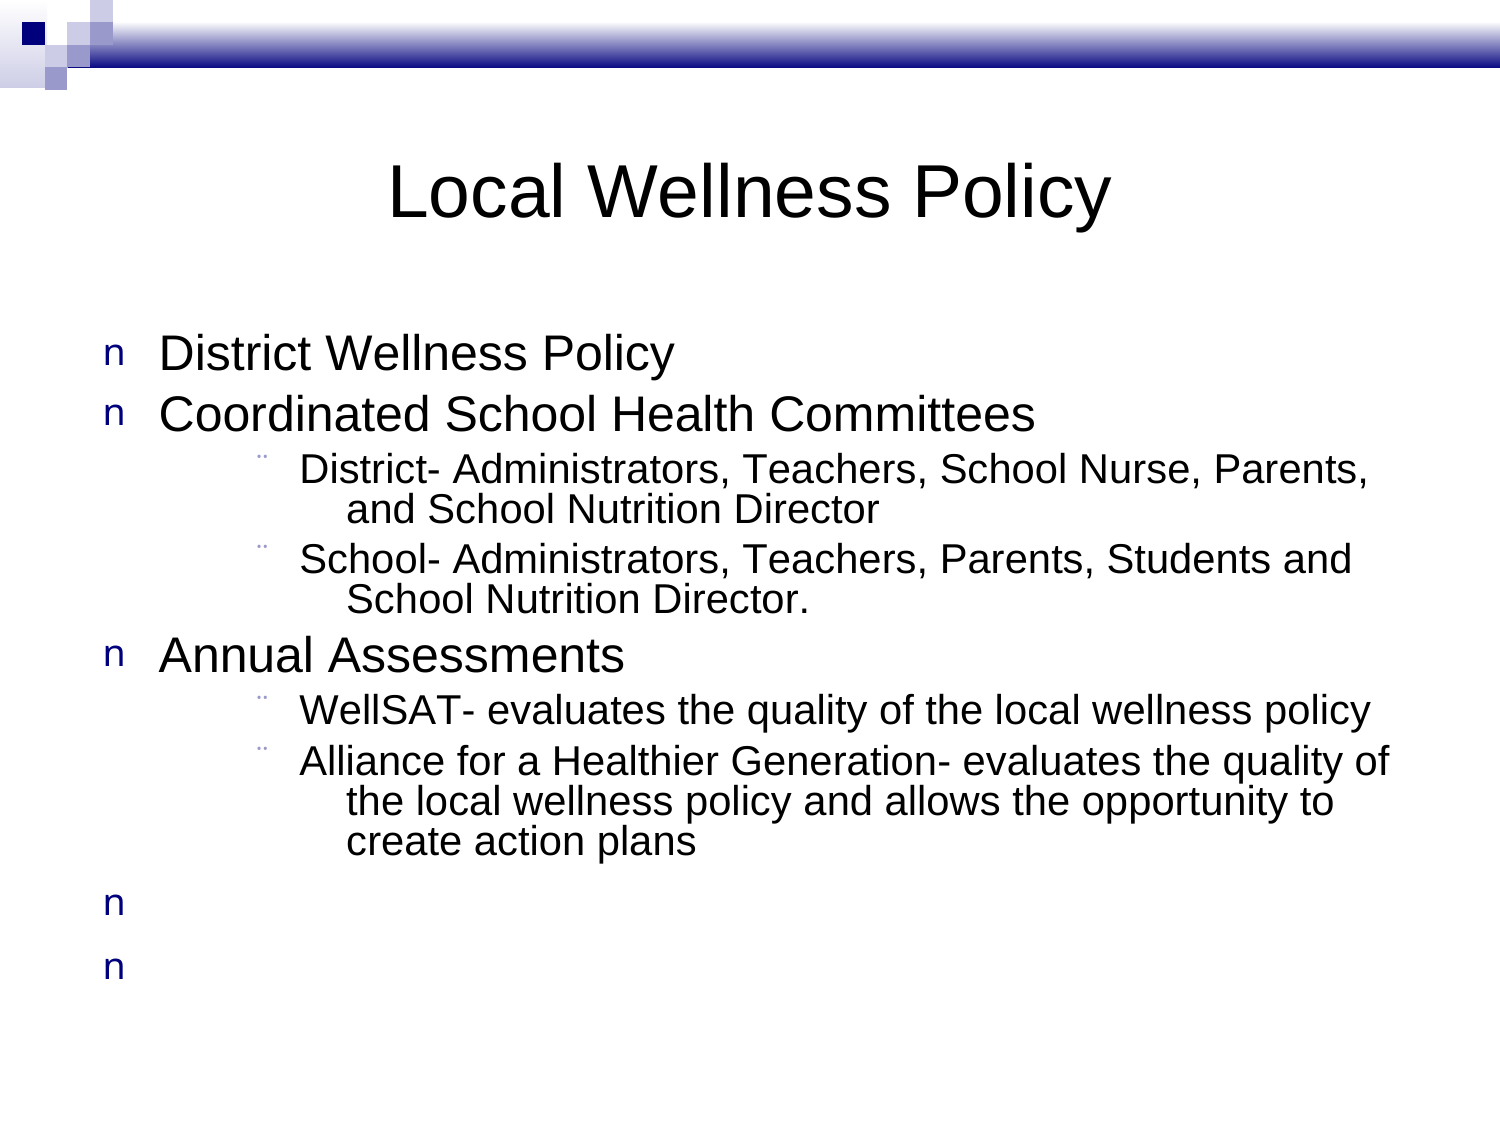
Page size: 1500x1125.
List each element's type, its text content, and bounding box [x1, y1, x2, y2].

list District Wellness Policy Coordinated School Health Committees District- Administrators, Teachers, School Nurse, Parents, and School Nutrition Director School- Administrators, Teachers, Parents, Students and School Nutrition Director. Annual Assessments WellSAT- evaluates the quality of the local wellness policy Alliance for a Healthier Generation- evaluates the quality of the local wellness policy and allows the opportunity to create action plans [87, 324, 1438, 963]
title Local Wellness Policy [75, 75, 1426, 300]
